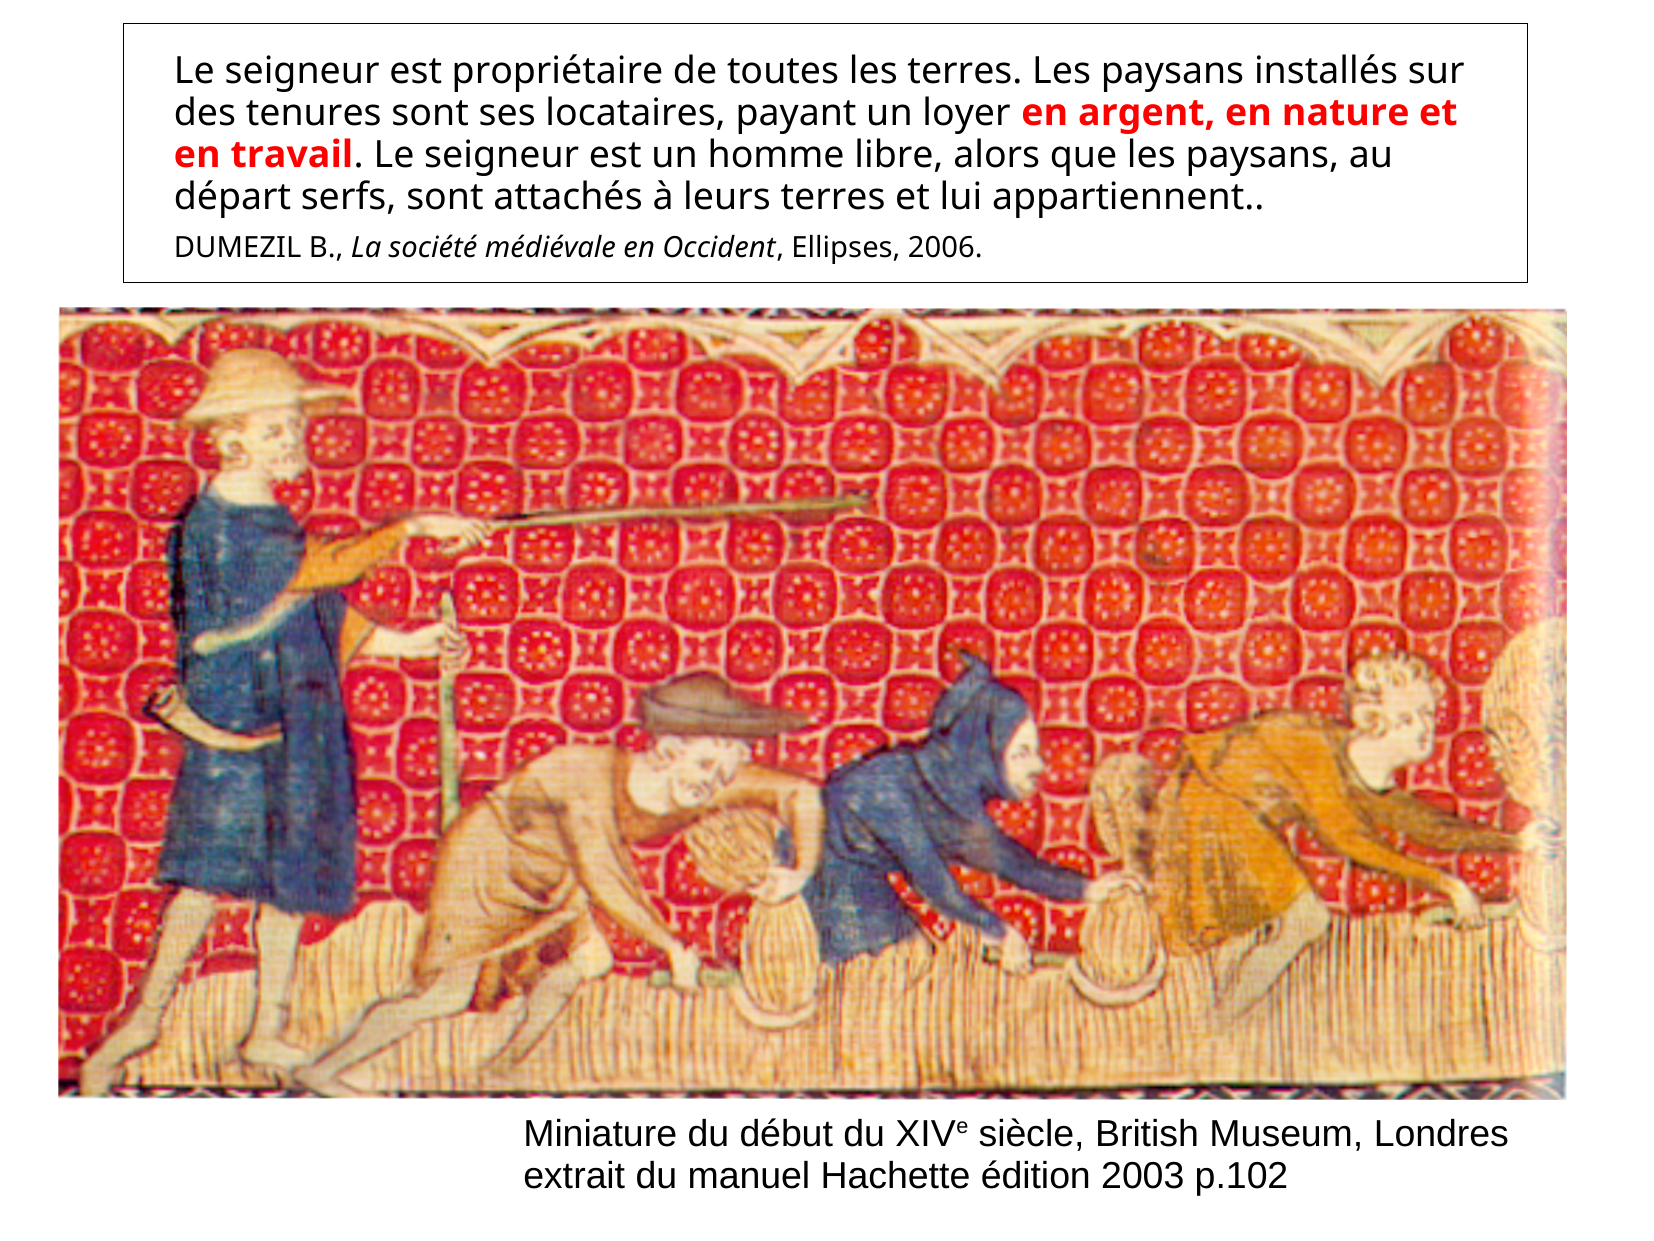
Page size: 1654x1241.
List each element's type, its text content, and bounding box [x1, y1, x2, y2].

text_box Le seigneur est propriétaire de toutes les terres. Les paysans installés sur des tenures sont ses locataires, payant un loyer en argent, en nature et en travail. Le seigneur est un homme libre, alors que les paysans, au départ serfs, sont attachés à leurs terres et lui appartiennent.. DUMEZIL B., La société médiévale en Occident, Ellipses, 2006. [159, 43, 1527, 272]
picture [57, 306, 1567, 1100]
text_box Miniature du début du XIVe siècle, British Museum, Londres extrait du manuel Hachette édition 2003 p.102 [508, 1105, 1535, 1205]
